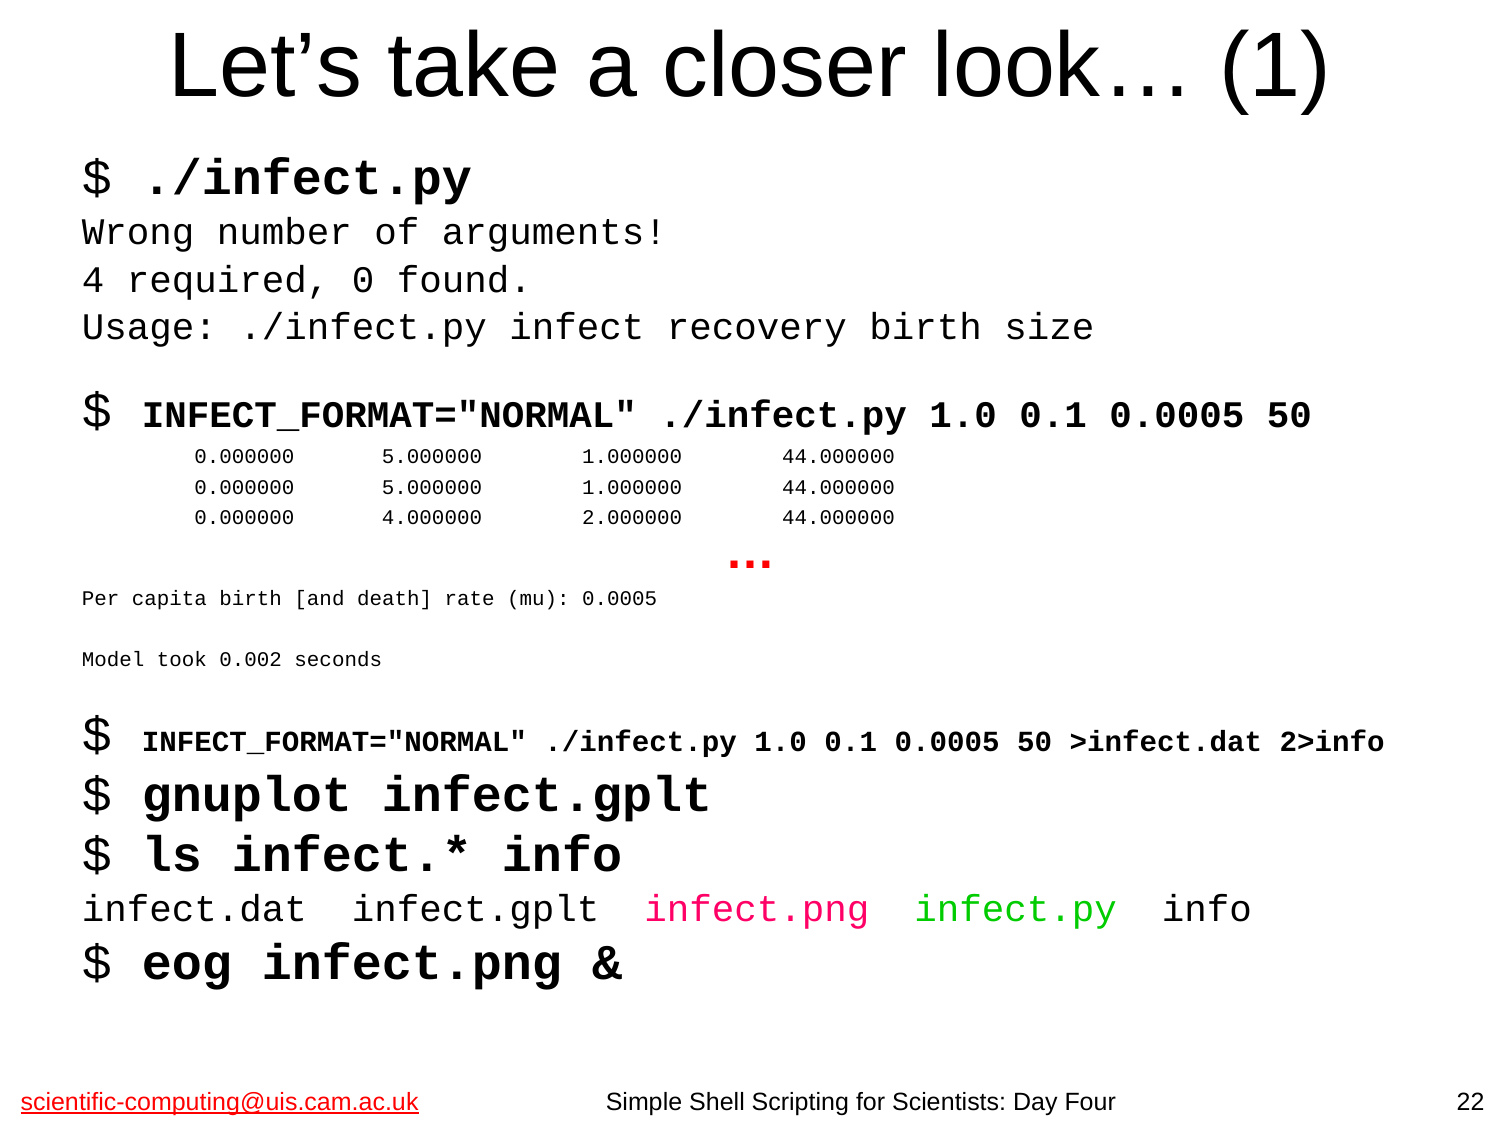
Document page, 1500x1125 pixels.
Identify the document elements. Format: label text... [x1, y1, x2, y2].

title Let’s take a closer look… (1) [112, 5, 1388, 124]
list $ ./infect.py Wrong number of arguments! 4 required, 0 found. Usage: ./infect.py infect recovery birth size $ INFECT_FORMAT="NORMAL" ./infect.py 1.0 0.1 0.0005 50 0.000000 5.000000 1.000000 44.000000 0.000000 5.000000 1.000000 44.000000 0.000000 4.000000 2.000000 44.000000 … Per capita birth [and death] rate (mu): 0.0005 Model took 0.002 seconds $ INFECT_FORMAT="NORMAL" ./infect.py 1.0 0.1 0.0005 50 >infect.dat 2>info $ gnuplot infect.gplt $ ls infect.* info infect.dat infect.gplt infect.png infect.py info $ eog infect.png & [67, 146, 1433, 1009]
